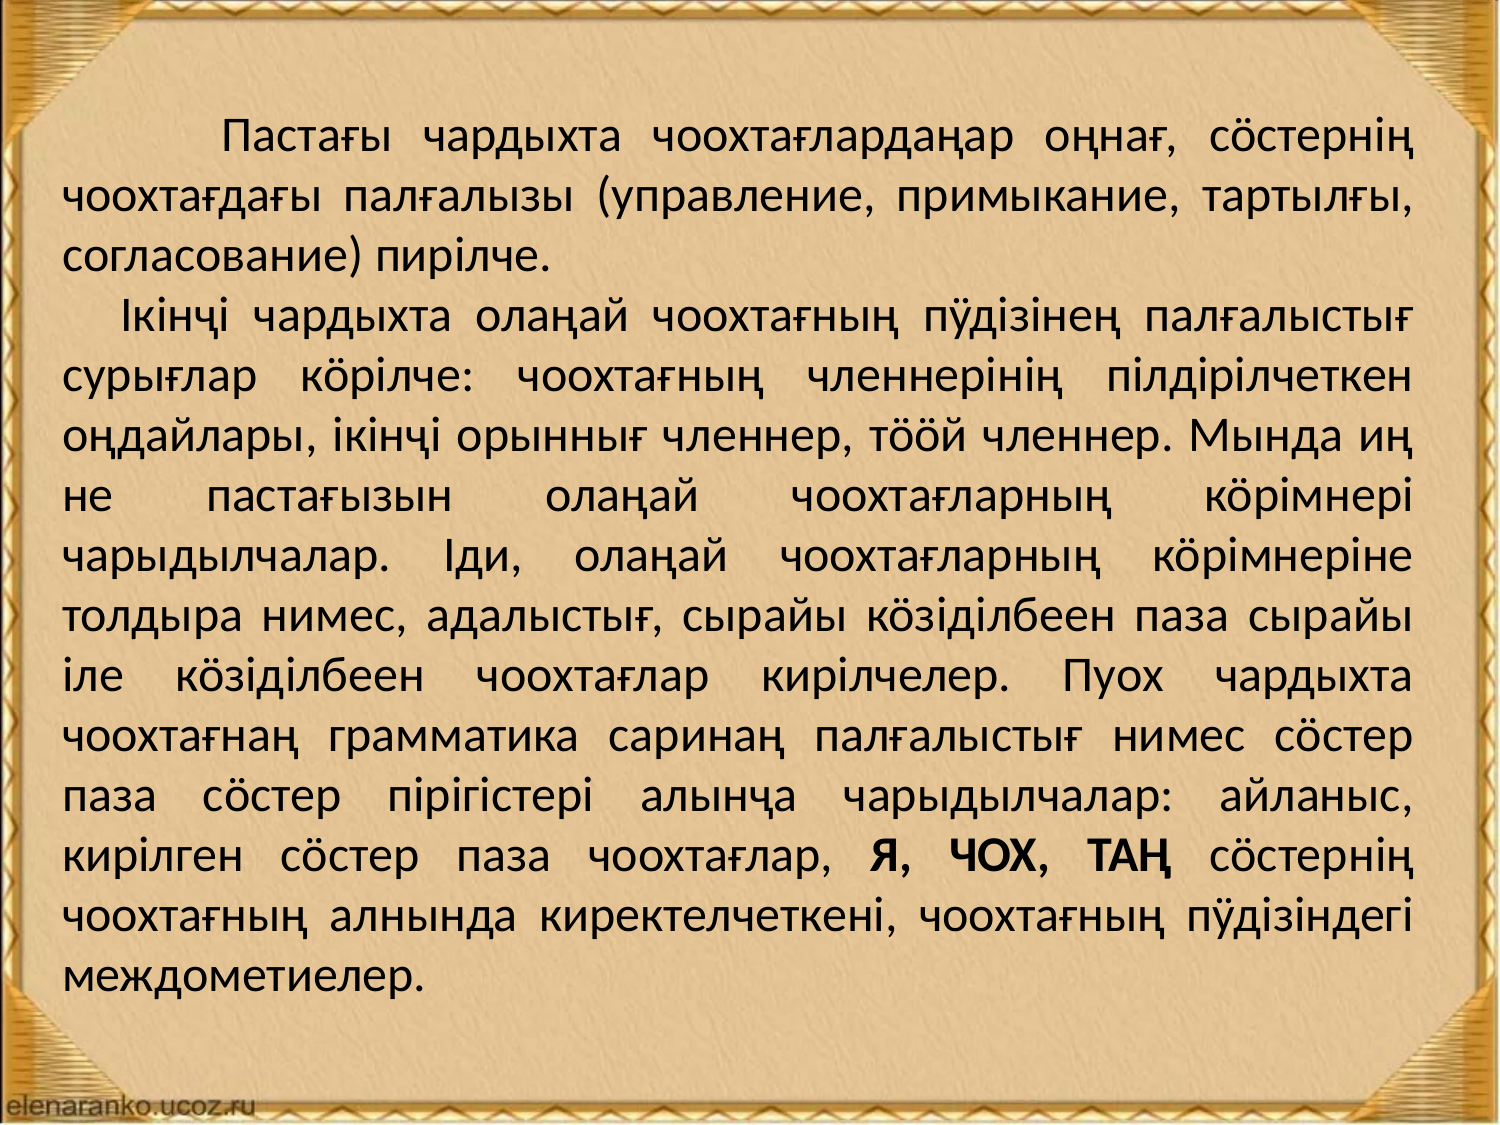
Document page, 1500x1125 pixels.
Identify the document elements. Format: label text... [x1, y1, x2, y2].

picture [0, 0, 1500, 1125]
text_box Пастағы чардыхта чоохтағлардаңар оңнағ, сӧстернің чоохтағдағы палғалызы (управление, примыкание, тартылғы, согласование) пирілче. Ікінҷі чардыхта олаңай чоохтағның пӱдізінең палғалыстығ сурығлар кӧрілче: чоохтағның членнерінің пілдірілчеткен оңдайлары, ікінҷі орыннығ членнер, тӧӧй членнер. Мында иң не пастағызын олаңай чоохтағларның кӧрімнері чарыдылчалар. Іди, олаңай чоохтағларның кӧрімнеріне толдыра нимес, адалыстығ, сырайы кӧзіділбеен паза сырайы іле кӧзіділбеен чоохтағлар кирілчелер. Пуох чардыхта чоохтағнаң грамматика саринаң палғалыстығ нимес сӧстер паза сӧстер пірігістері алынҷа чарыдылчалар: айланыс, кирілген сӧстер паза чоохтағлар, Я, ЧОХ, ТАҢ сӧстернің чоохтағның алнында киректелчеткені, чоохтағның пӱдізіндегі междометиелер. [47, 94, 1430, 977]
